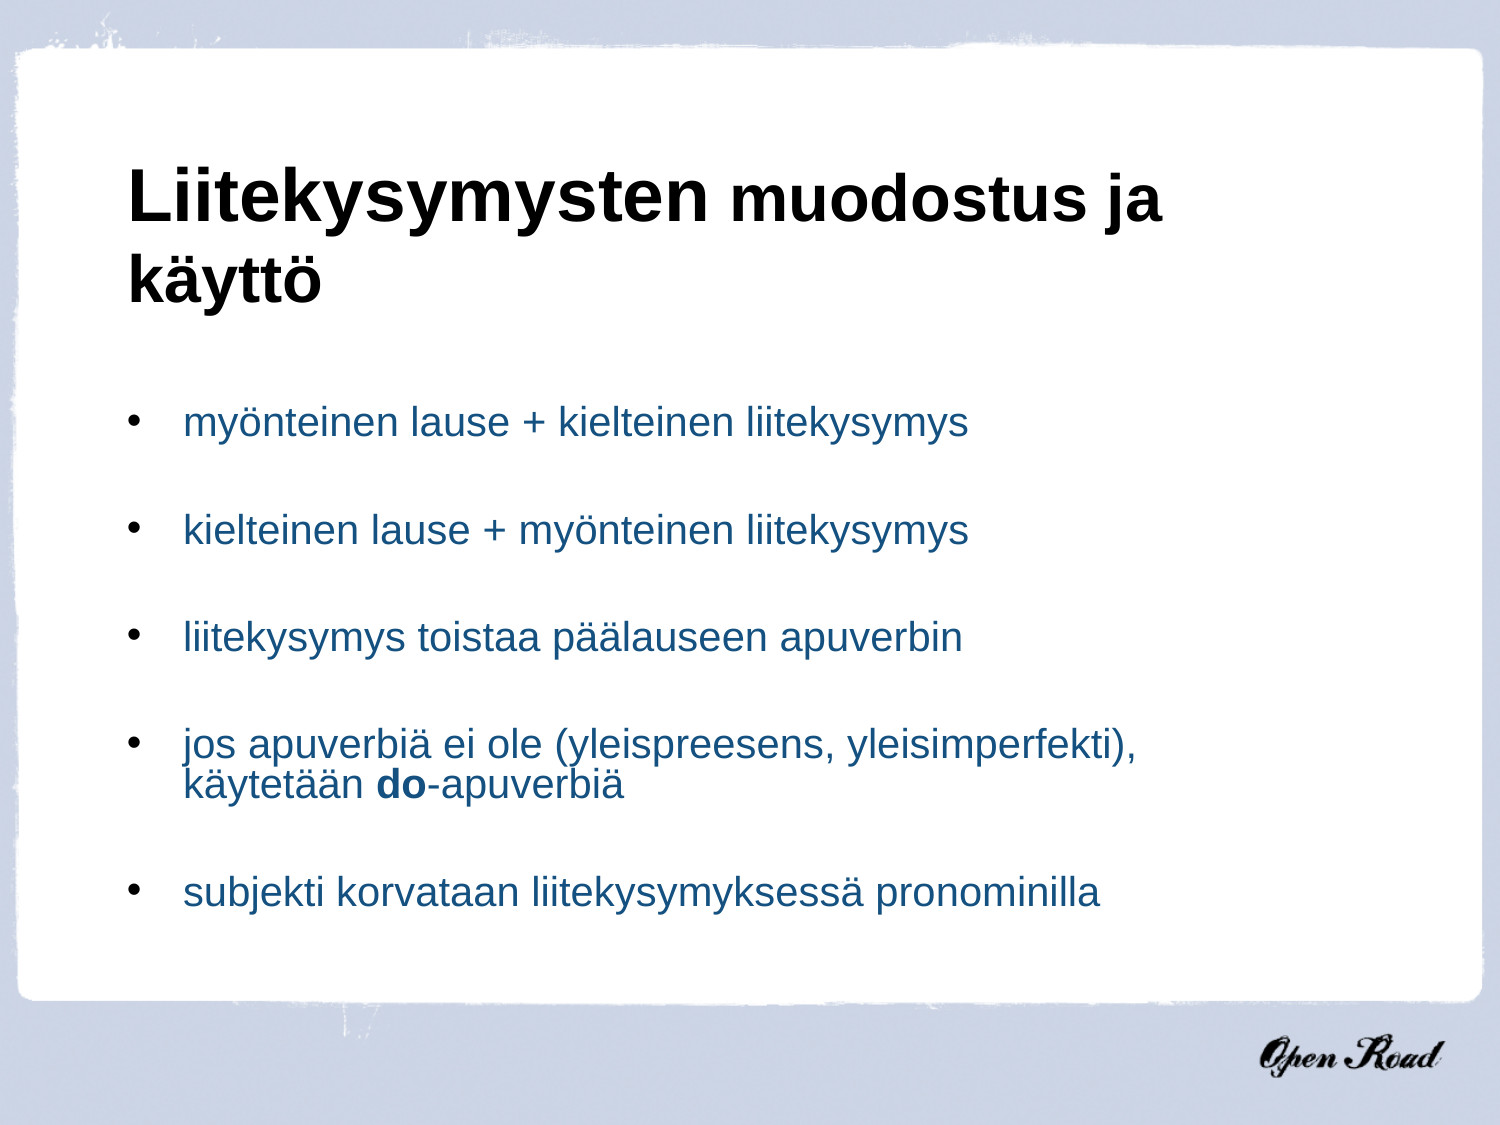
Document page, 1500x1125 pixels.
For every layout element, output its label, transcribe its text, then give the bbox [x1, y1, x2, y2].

list myönteinen lause + kielteinen liitekysymys kielteinen lause + myönteinen liitekysymys liitekysymys toistaa päälauseen apuverbin jos apuverbiä ei ole (yleispreesens, yleisimperfekti), käytetään do-apuverbiä subjekti korvataan liitekysymyksessä pronominilla [112, 397, 1235, 929]
title Liitekysymysten muodostus ja käyttö [112, 137, 1388, 325]
picture [0, 0, 1500, 1125]
